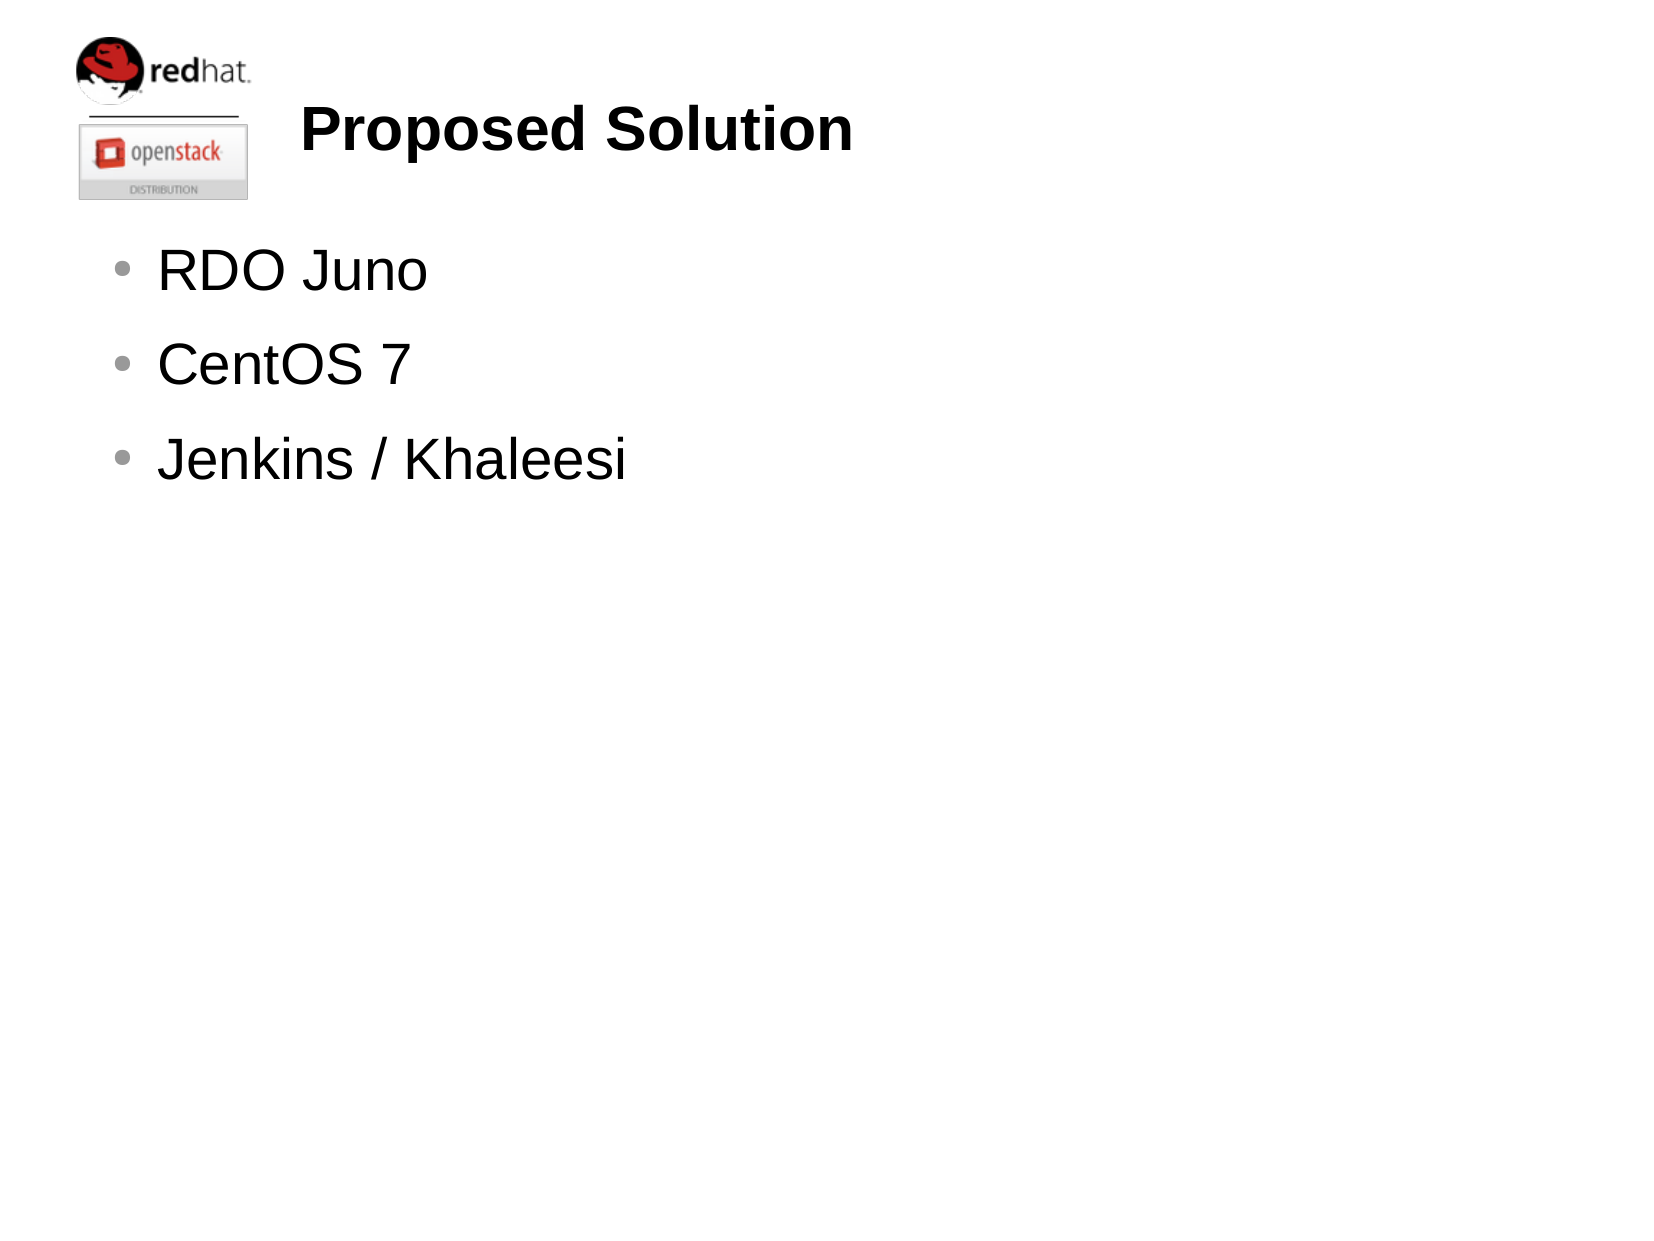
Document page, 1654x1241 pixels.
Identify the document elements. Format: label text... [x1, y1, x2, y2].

list RDO Juno CentOS 7 Jenkins / Khaleesi [82, 237, 1571, 1032]
picture [75, 37, 252, 204]
title Proposed Solution [300, 35, 1571, 223]
